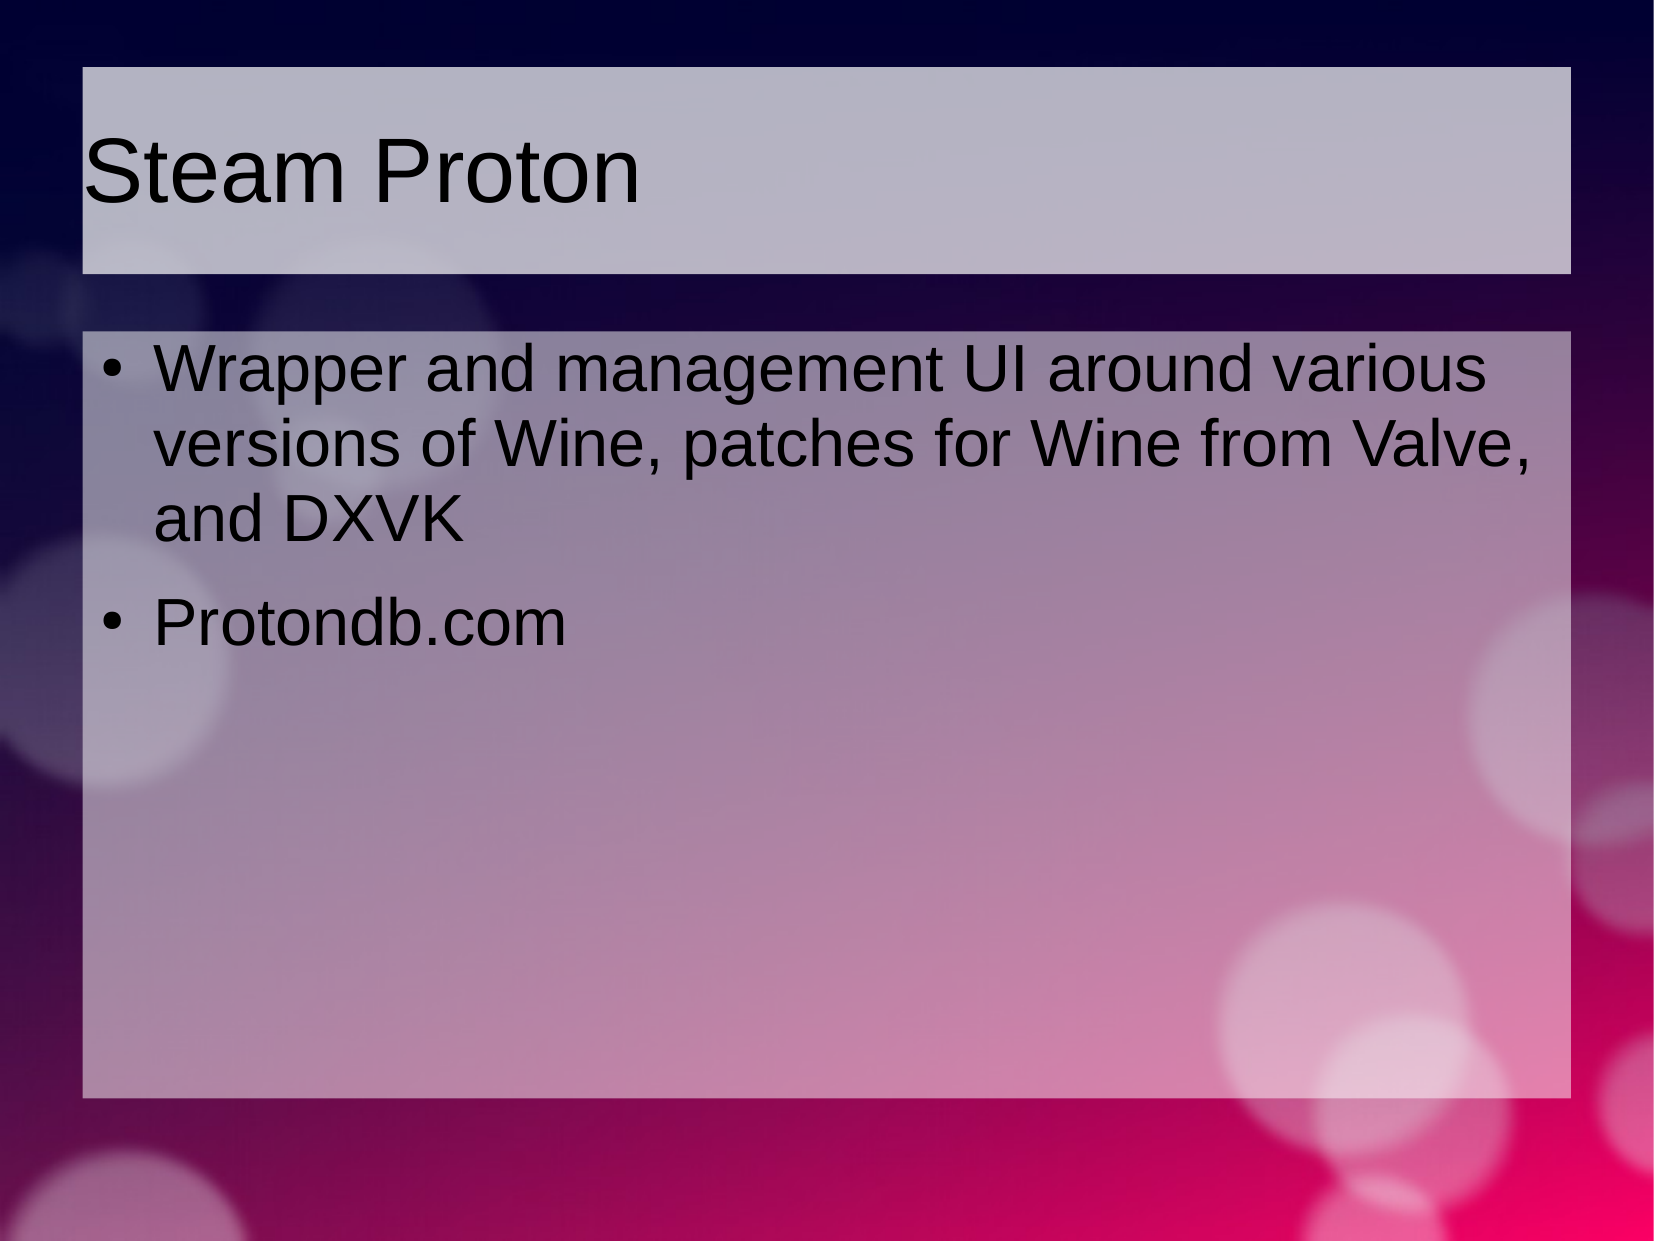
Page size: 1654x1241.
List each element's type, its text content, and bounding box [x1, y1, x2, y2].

title Steam Proton [82, 67, 1571, 275]
picture [0, 0, 1654, 1241]
list Wrapper and management UI around various versions of Wine, patches for Wine from Valve, and DXVK Protondb.com [82, 331, 1571, 1099]
